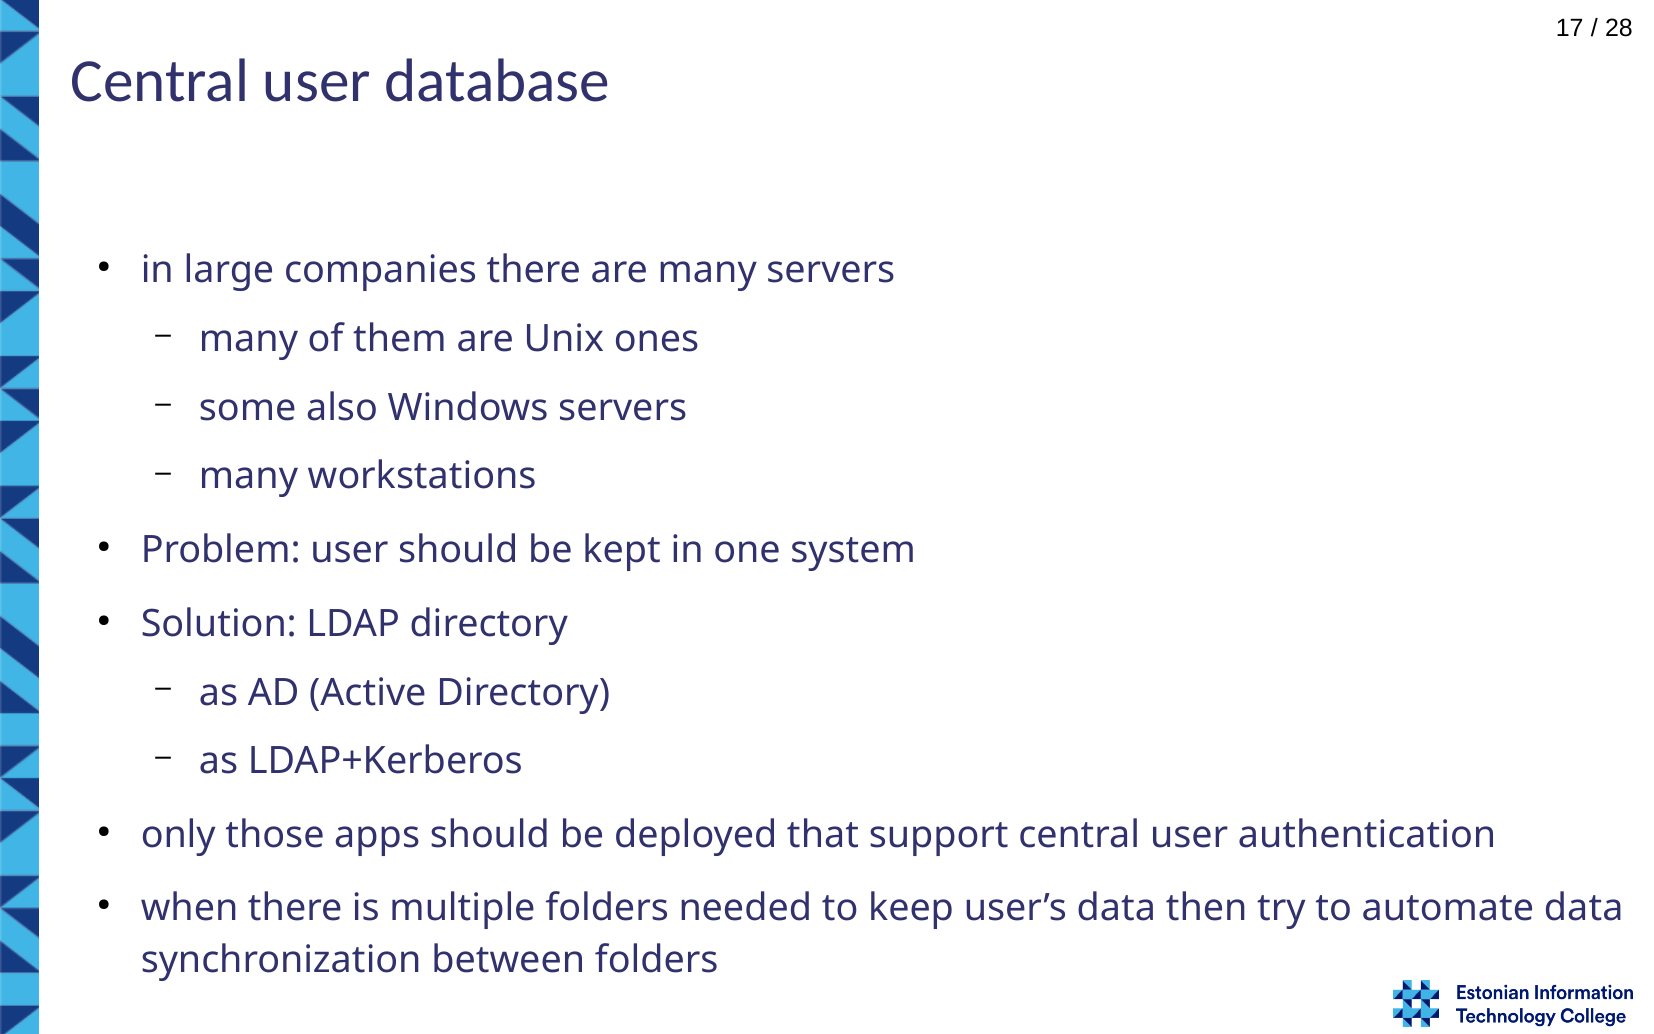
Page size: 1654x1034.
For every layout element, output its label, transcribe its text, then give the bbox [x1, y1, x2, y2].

picture [1393, 980, 1633, 1027]
title Central user database [70, 41, 1630, 130]
list in large companies there are many servers many of them are Unix ones some also Windows servers many workstations Problem: user should be kept in one system Solution: LDAP directory as AD (Active Directory) as LDAP+Kerberos only those apps should be deployed that support central user authentication when there is multiple folders needed to keep user’s data then try to automate data synchronization between folders [82, 241, 1625, 985]
